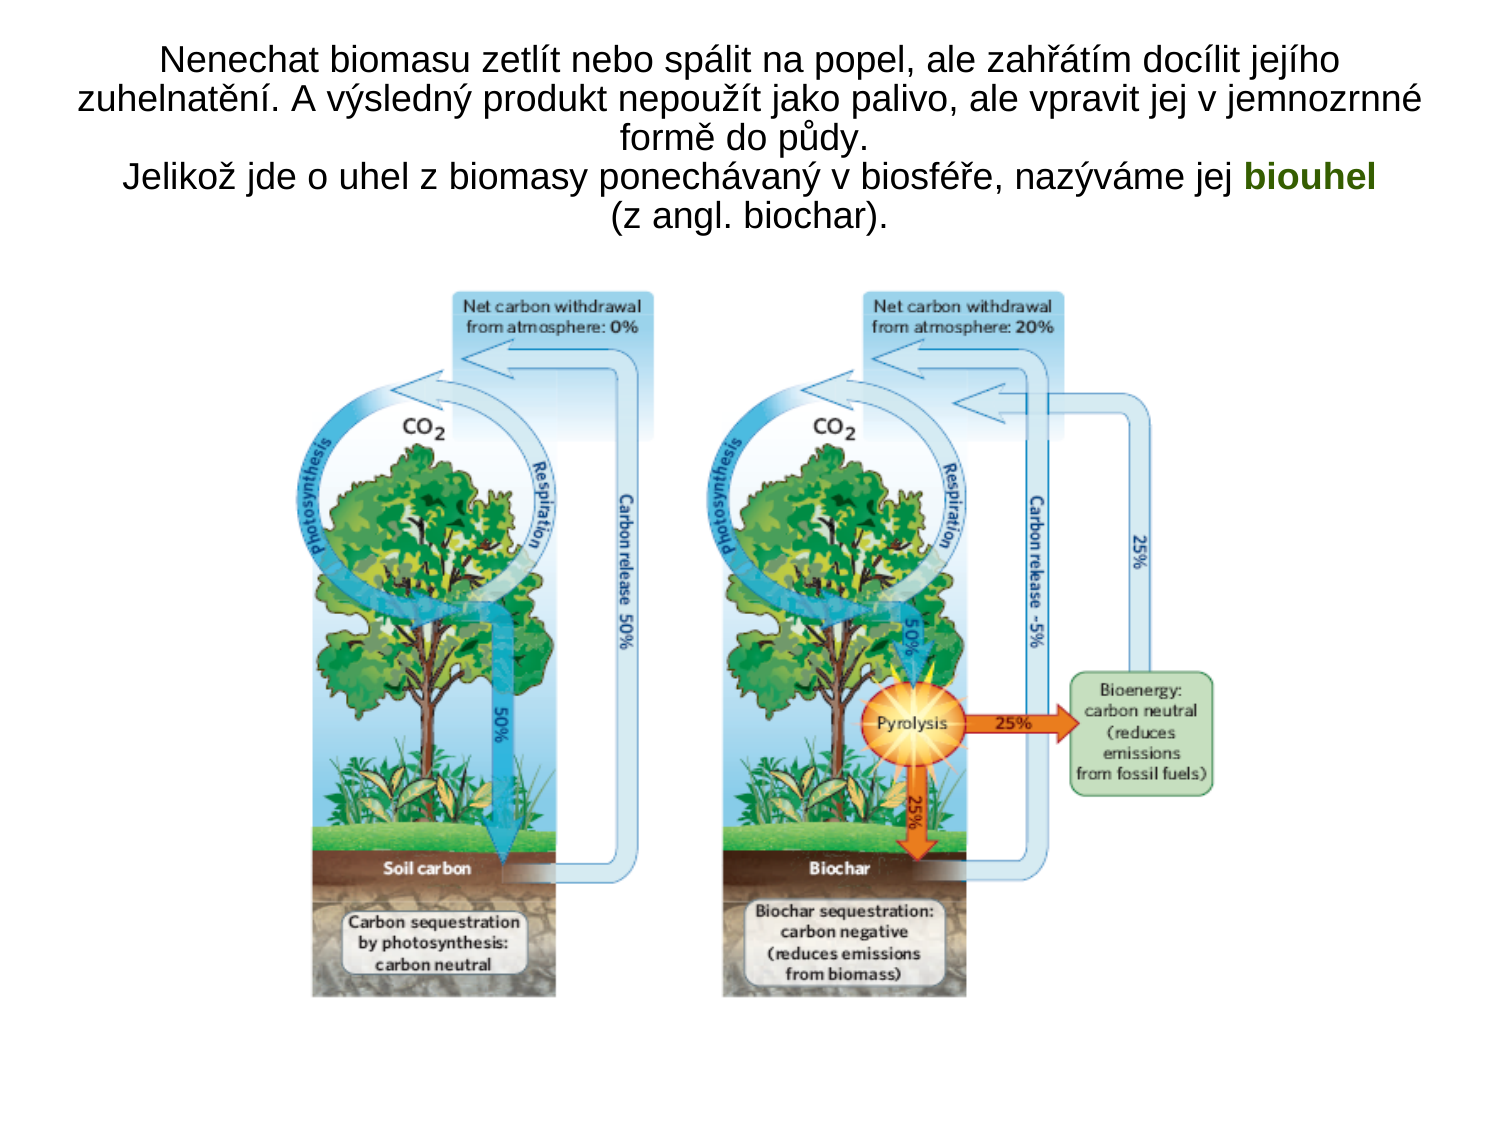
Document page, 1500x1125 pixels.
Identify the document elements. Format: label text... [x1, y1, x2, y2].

picture [269, 262, 1230, 1005]
title Nenechat biomasu zetlít nebo spálit na popel, ale zahřátím docílit jejího zuhelnatění. A výsledný produkt nepoužít jako palivo, ale vpravit jej v jemnozrnné formě do půdy. Jelikož jde o uhel z biomasy ponechávaný v biosféře, nazýváme jej biouhel (z angl. biochar). [75, 21, 1425, 257]
